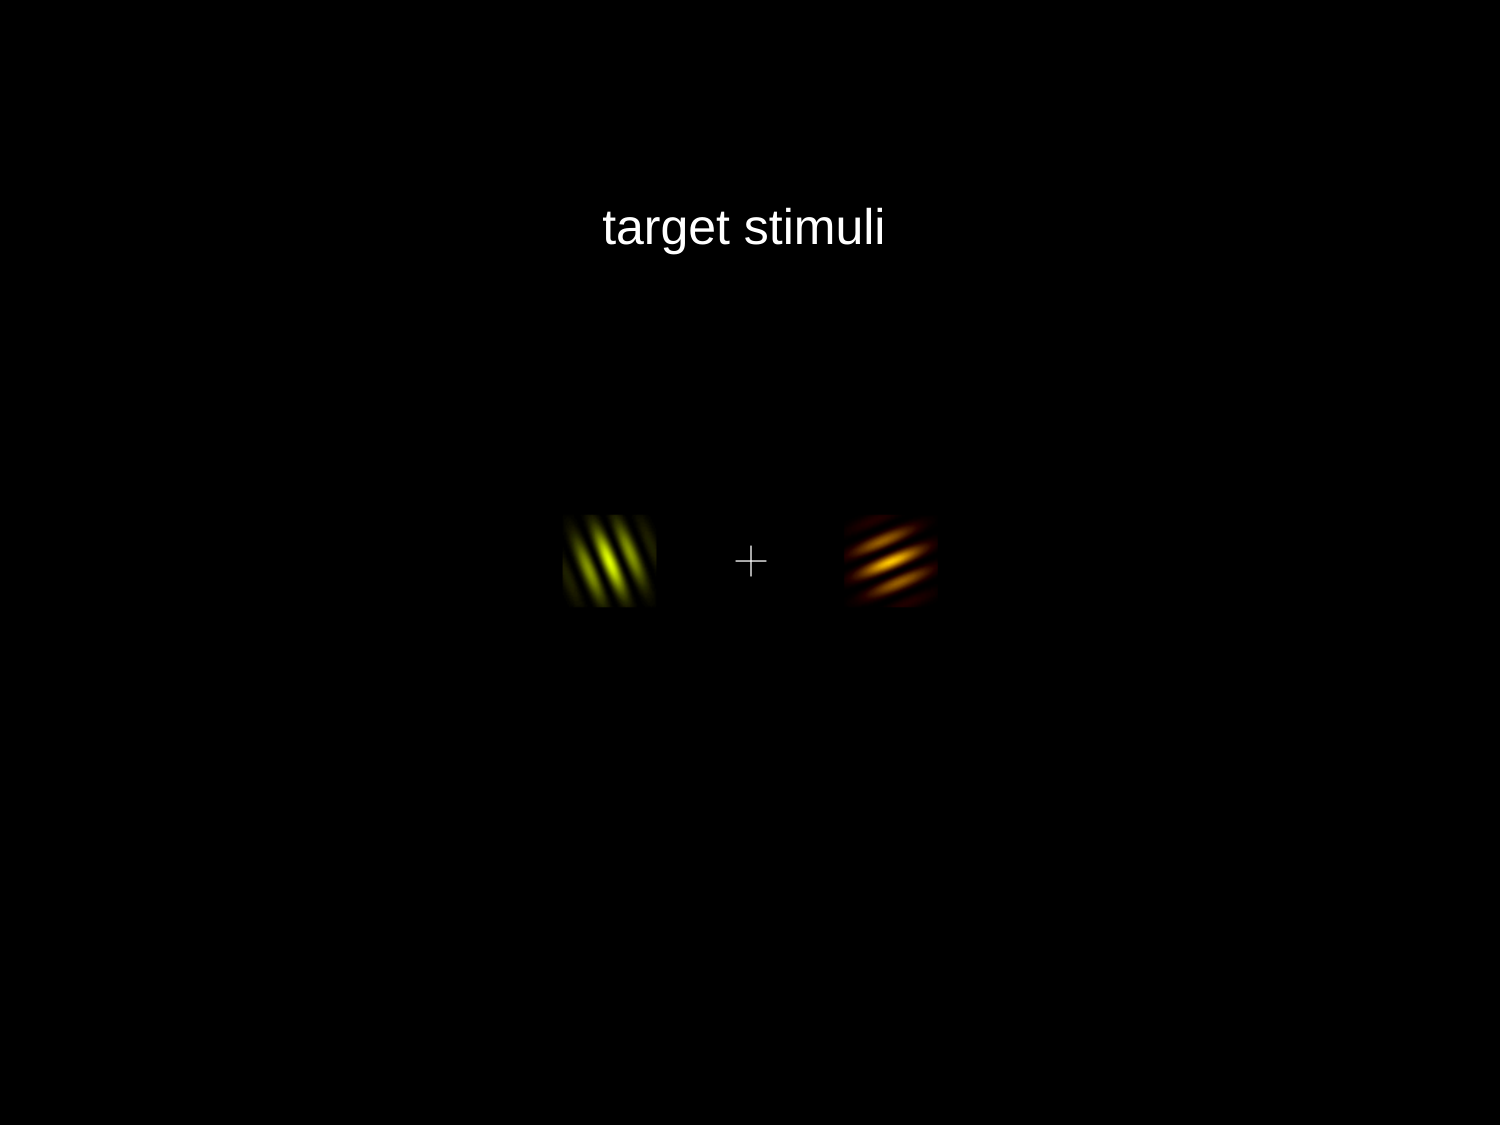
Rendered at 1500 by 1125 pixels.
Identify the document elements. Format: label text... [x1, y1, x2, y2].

picture [0, 0, 1500, 1125]
text_box target stimuli [587, 187, 913, 263]
